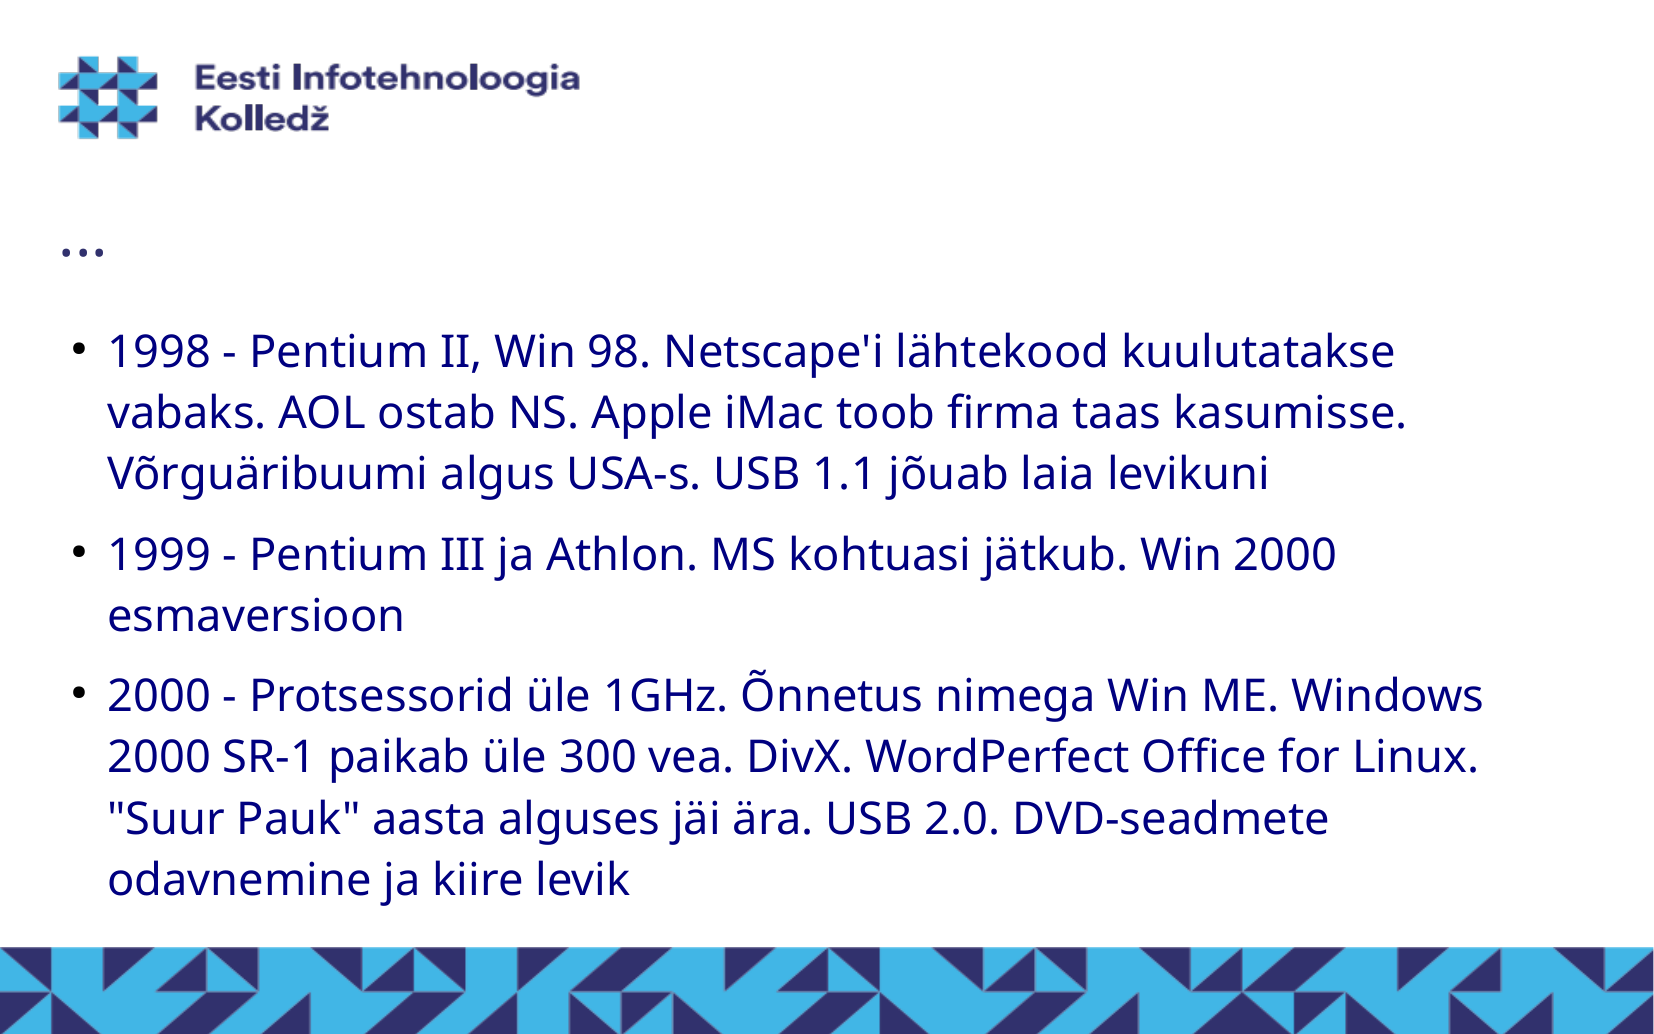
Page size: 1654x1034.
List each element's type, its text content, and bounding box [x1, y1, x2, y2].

list 1998 - Pentium II, Win 98. Netscape'i lähtekood kuulutatakse vabaks. AOL ostab NS. Apple iMac toob firma taas kasumisse. Võrguäribuumi algus USA-s. USB 1.1 jõuab laia levikuni 1999 - Pentium III ja Athlon. MS kohtuasi jätkub. Win 2000 esmaversioon 2000 - Protsessorid üle 1GHz. Õnnetus nimega Win ME. Windows 2000 SR-1 paikab üle 300 vea. DivX. WordPerfect Office for Linux. "Suur Pauk" aasta alguses jäi ära. USB 2.0. DVD-seadmete odavnemine ja kiire levik [59, 318, 1536, 910]
title ... [59, 158, 1489, 308]
